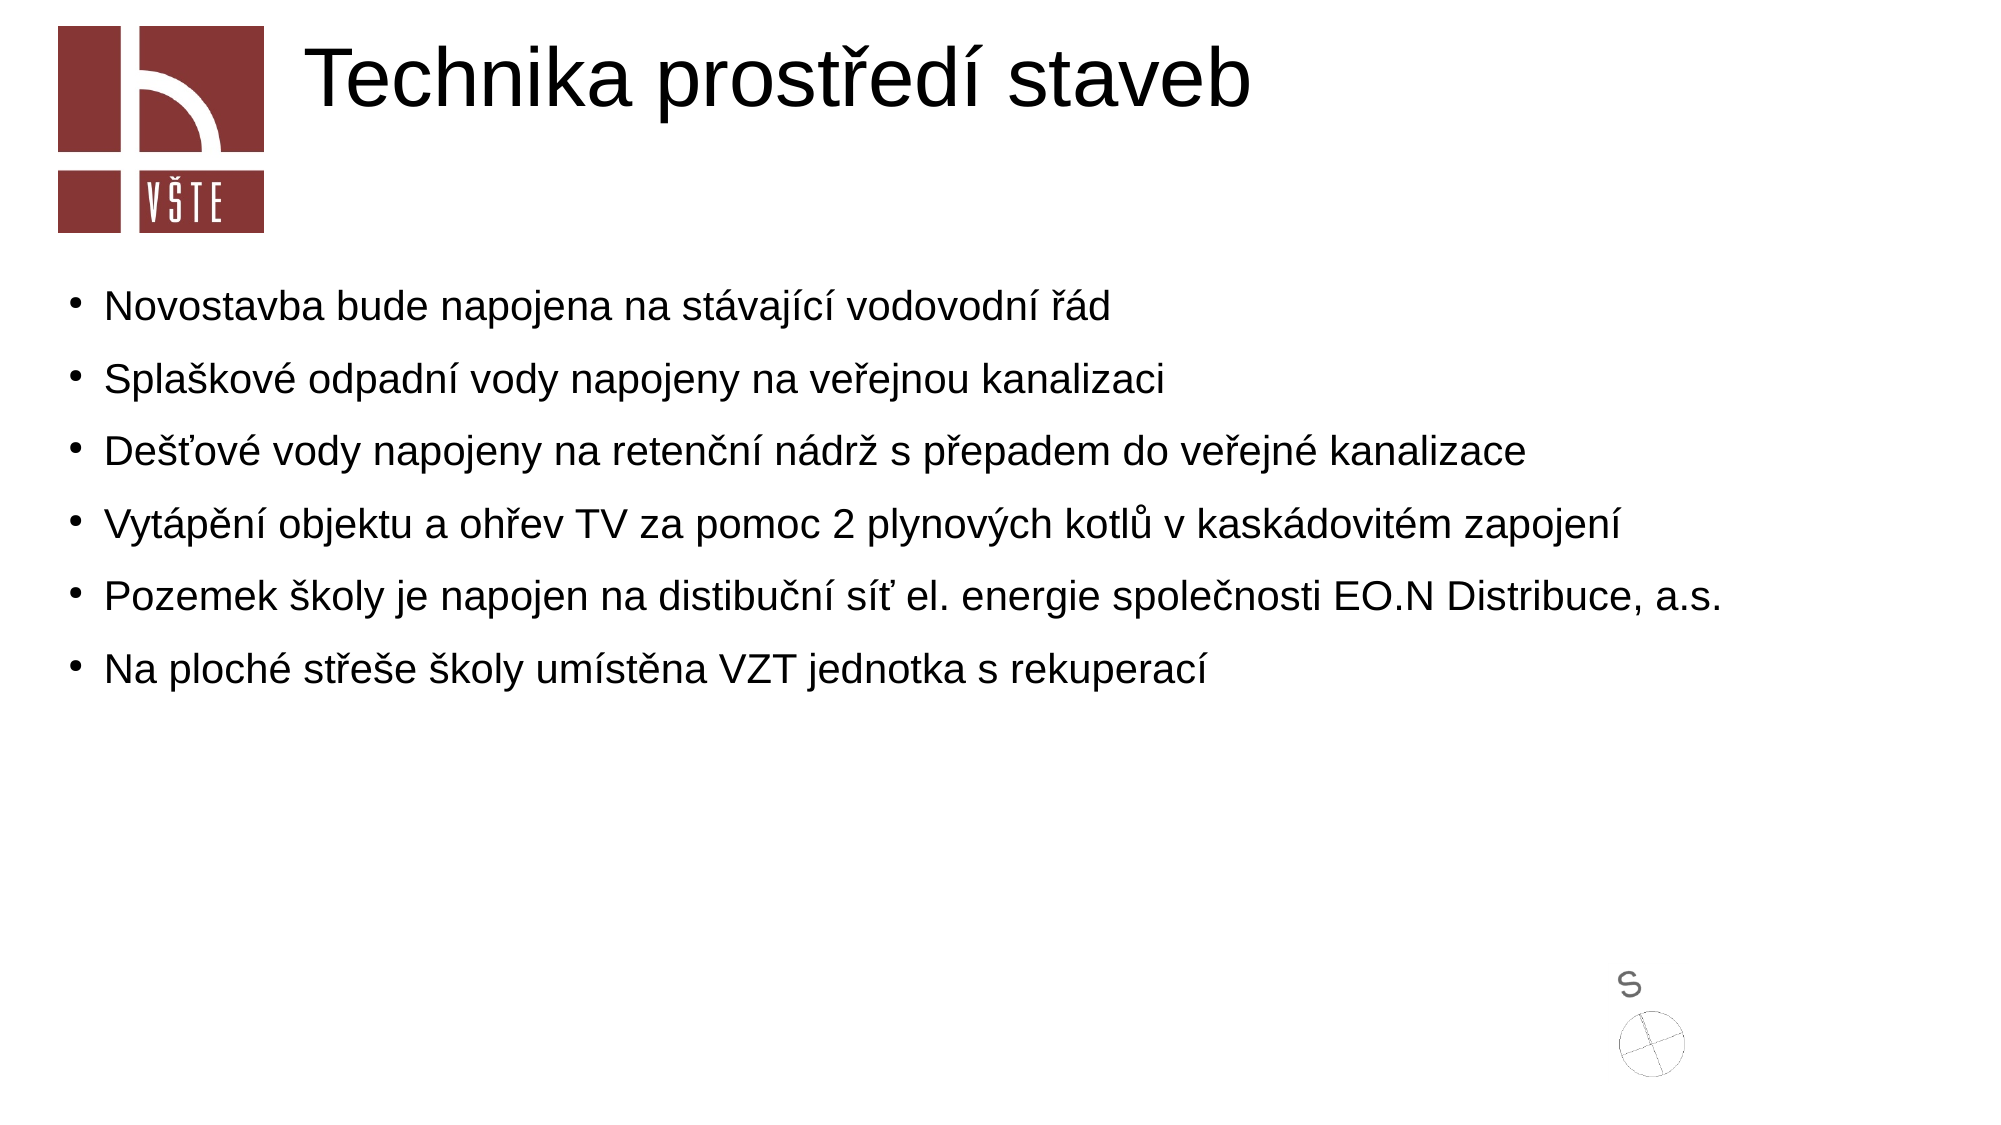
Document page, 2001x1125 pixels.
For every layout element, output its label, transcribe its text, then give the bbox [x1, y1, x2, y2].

picture [1608, 1052, 1689, 1083]
title Technika prostředí staveb [288, 26, 1951, 245]
text_box Novostavba bude napojena na stávající vodovodní řád Splaškové odpadní vody napojeny na veřejnou kanalizaci Dešťové vody napojeny na retenční nádrž s přepadem do veřejné kanalizace Vytápění objektu a ohřev TV za pomoc 2 plynových kotlů v kaskádovitém zapojení Pozemek školy je napojen na distibuční síť el. energie společnosti EO.N Distribuce, a.s. Na ploché střeše školy umístěna VZT jednotka s rekuperací [53, 261, 1973, 1052]
picture [58, 26, 264, 233]
